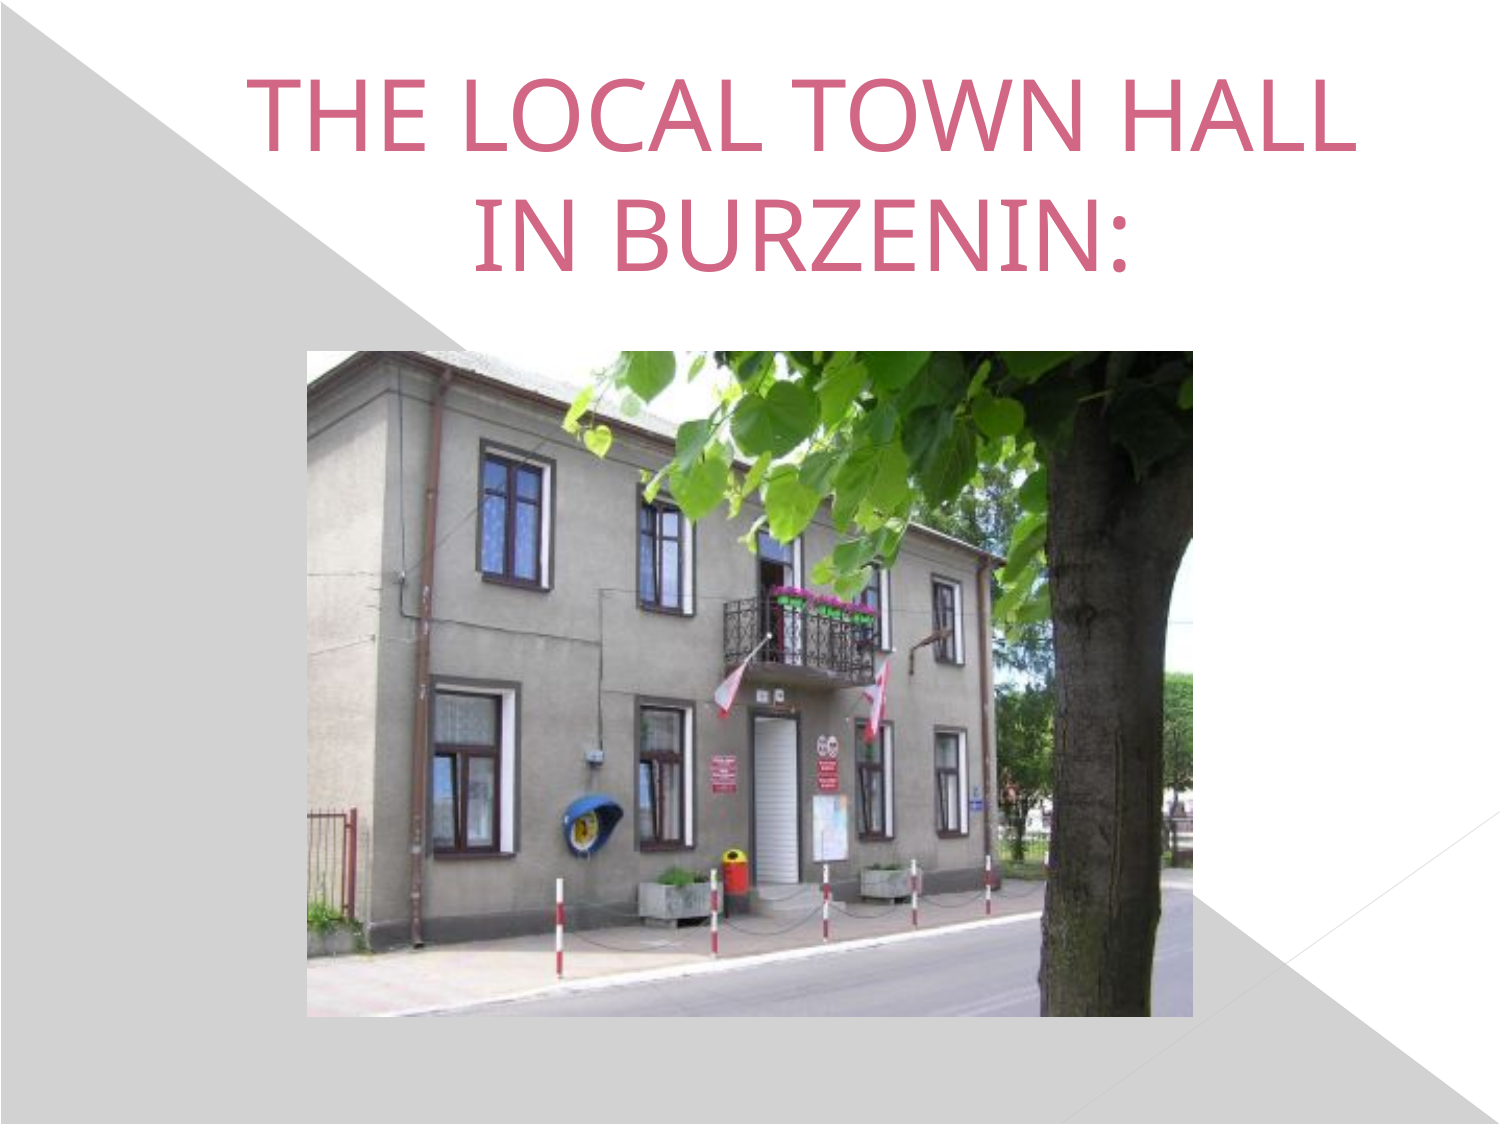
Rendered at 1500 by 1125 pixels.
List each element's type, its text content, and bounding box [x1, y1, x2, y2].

picture [307, 351, 1193, 1017]
title THE LOCAL TOWN HALL IN BURZENIN: [88, 43, 1439, 296]
